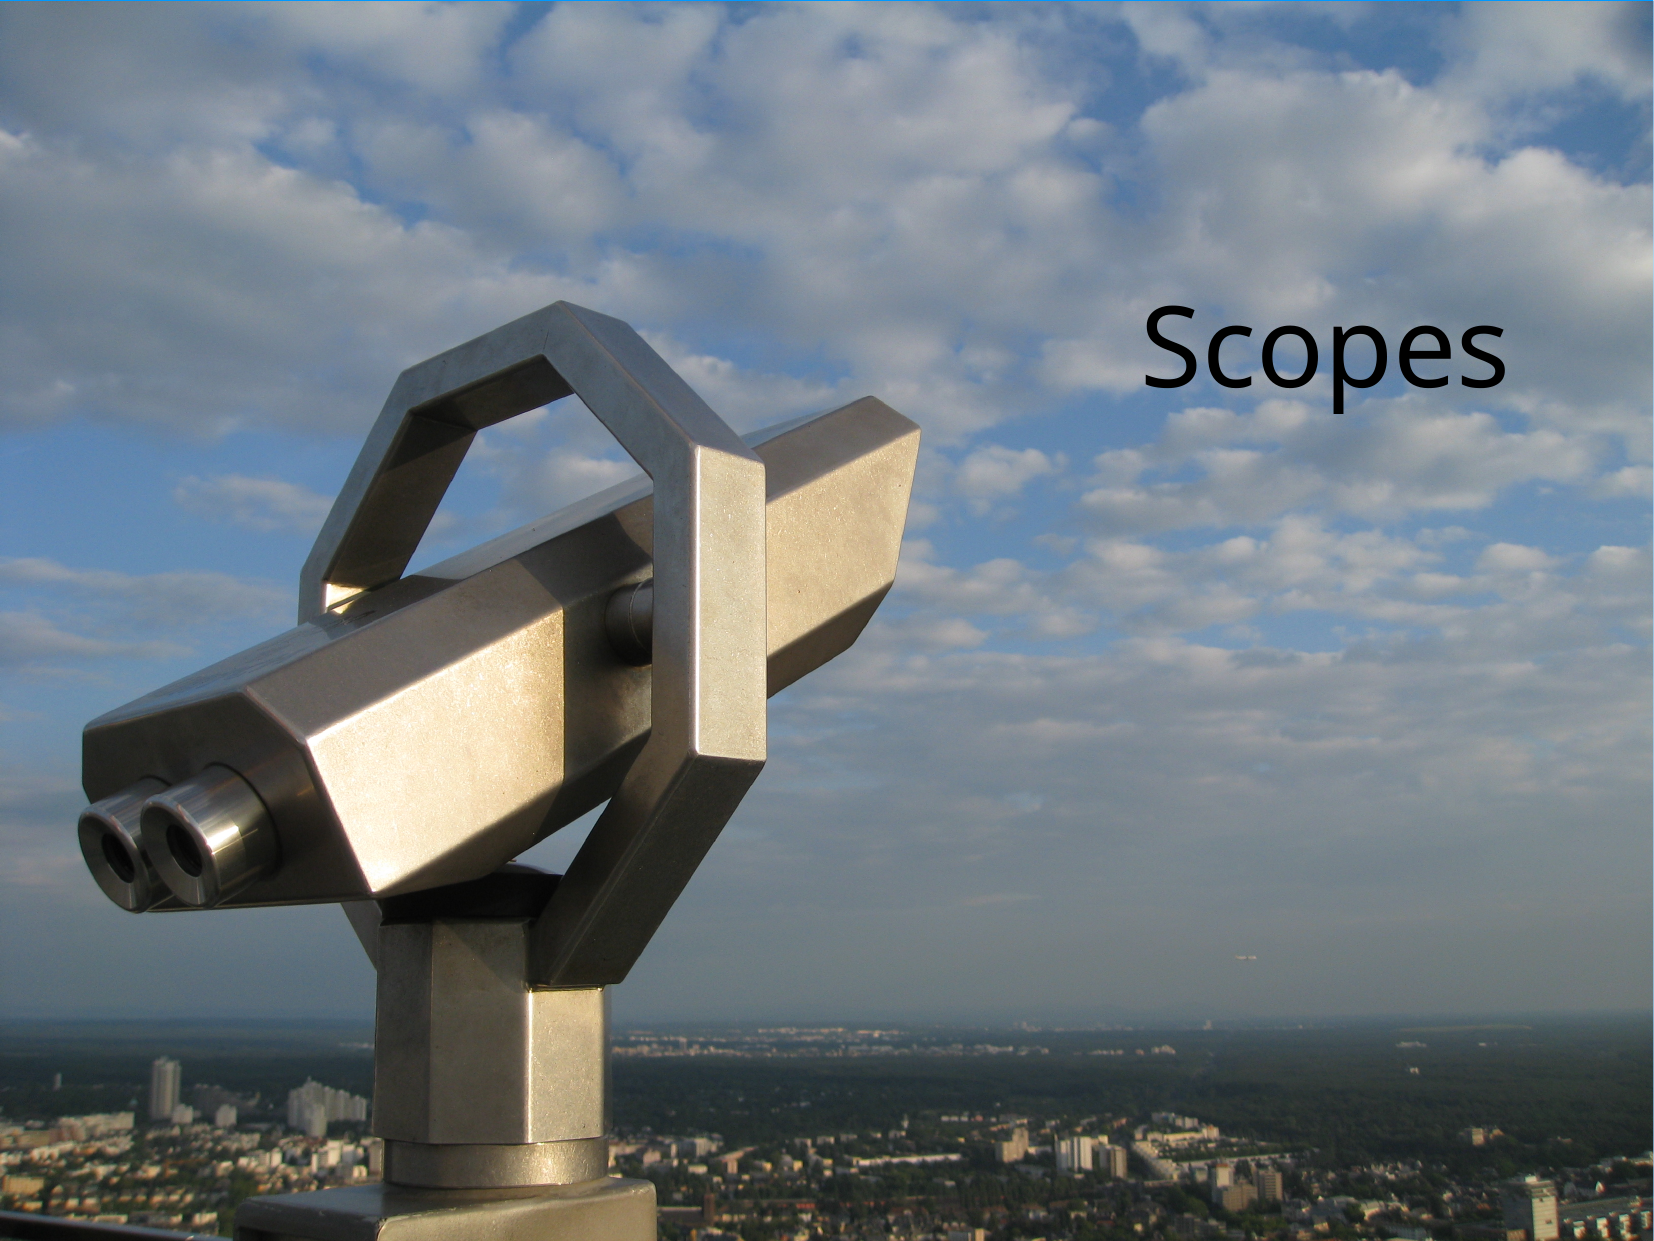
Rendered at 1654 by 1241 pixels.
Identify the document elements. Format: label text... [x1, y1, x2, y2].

text_box Scopes [1125, 259, 1512, 401]
picture [0, 1, 1654, 1241]
